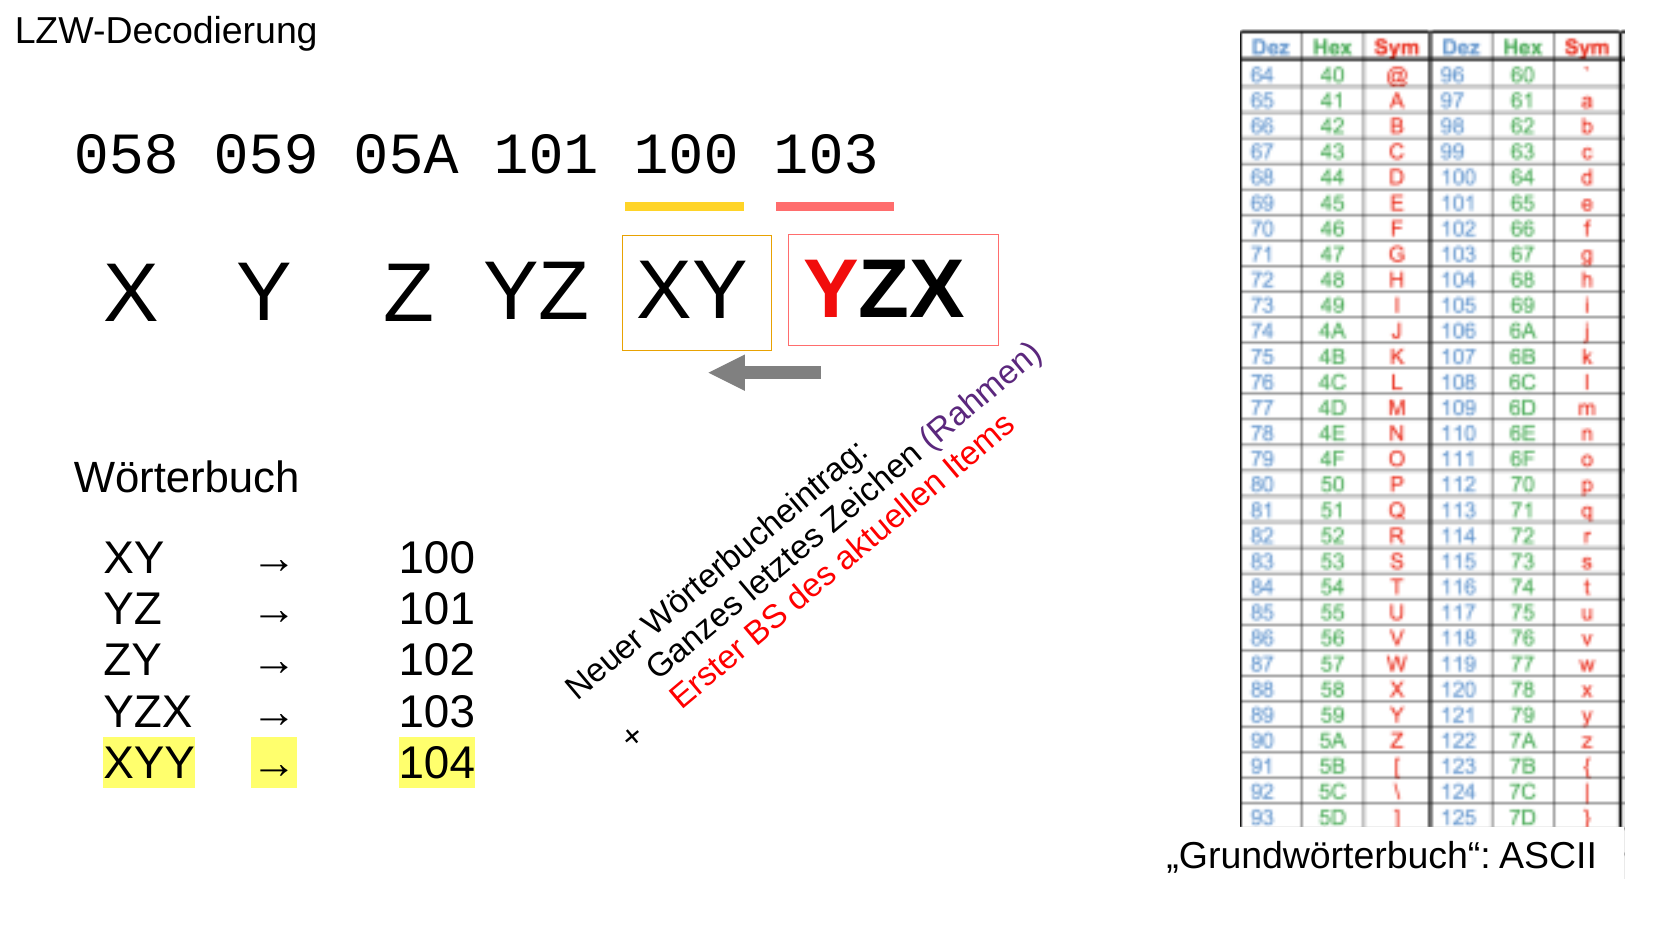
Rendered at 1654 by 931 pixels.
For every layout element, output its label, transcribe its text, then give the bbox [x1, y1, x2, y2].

text_box Neuer Wörterbucheintrag: Ganzes letztes Zeichen (Rahmen) + Erster BS des aktuellen Items [541, 289, 1089, 779]
text_box YZ [467, 235, 613, 353]
text_box Z [366, 236, 456, 349]
text_box YZX [788, 234, 999, 346]
text_box XY [622, 235, 772, 351]
text_box XY → 100 YZ → 101 ZY → 102 YZX → 103 XYY → 104 [88, 524, 532, 796]
text_box 058 059 05A 101 100 103 [59, 118, 916, 207]
text_box „Grundwörterbuch“: ASCII [1151, 826, 1625, 886]
text_box X [88, 238, 178, 347]
text_box Wörterbuch [59, 445, 355, 509]
text_box Y [220, 236, 310, 348]
picture [1240, 29, 1625, 826]
text_box LZW-Decodierung [0, 2, 1241, 60]
